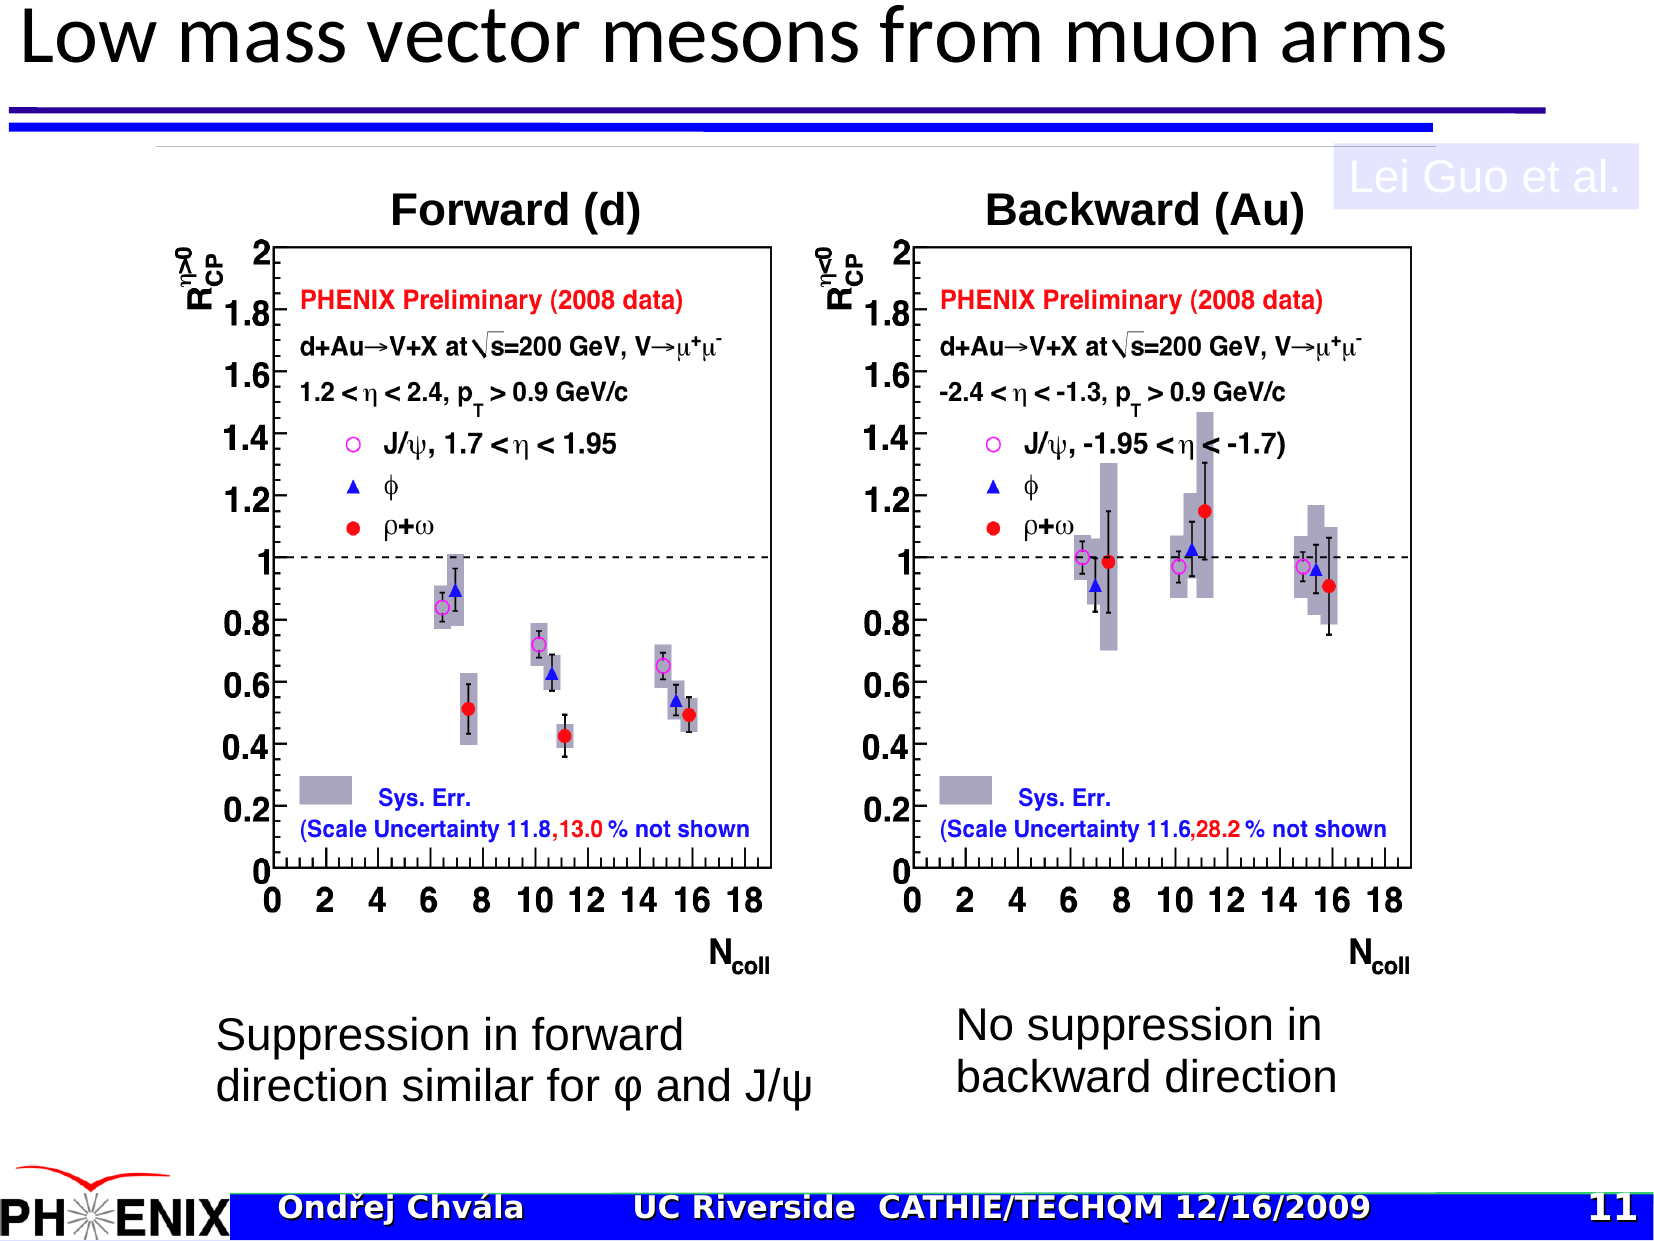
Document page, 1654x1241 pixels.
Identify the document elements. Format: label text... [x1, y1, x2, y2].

text_box Backward (Au) [970, 176, 1321, 243]
title Low mass vector mesons from muon arms [19, 0, 1635, 97]
text_box Suppression in forward direction similar for φ and J/ψ [200, 1001, 836, 1119]
text_box Forward (d) [375, 176, 657, 244]
text_box Lei Guo et al. [1333, 143, 1639, 210]
picture [0, 0, 1654, 1240]
text_box No suppression in backward direction [940, 992, 1449, 1110]
